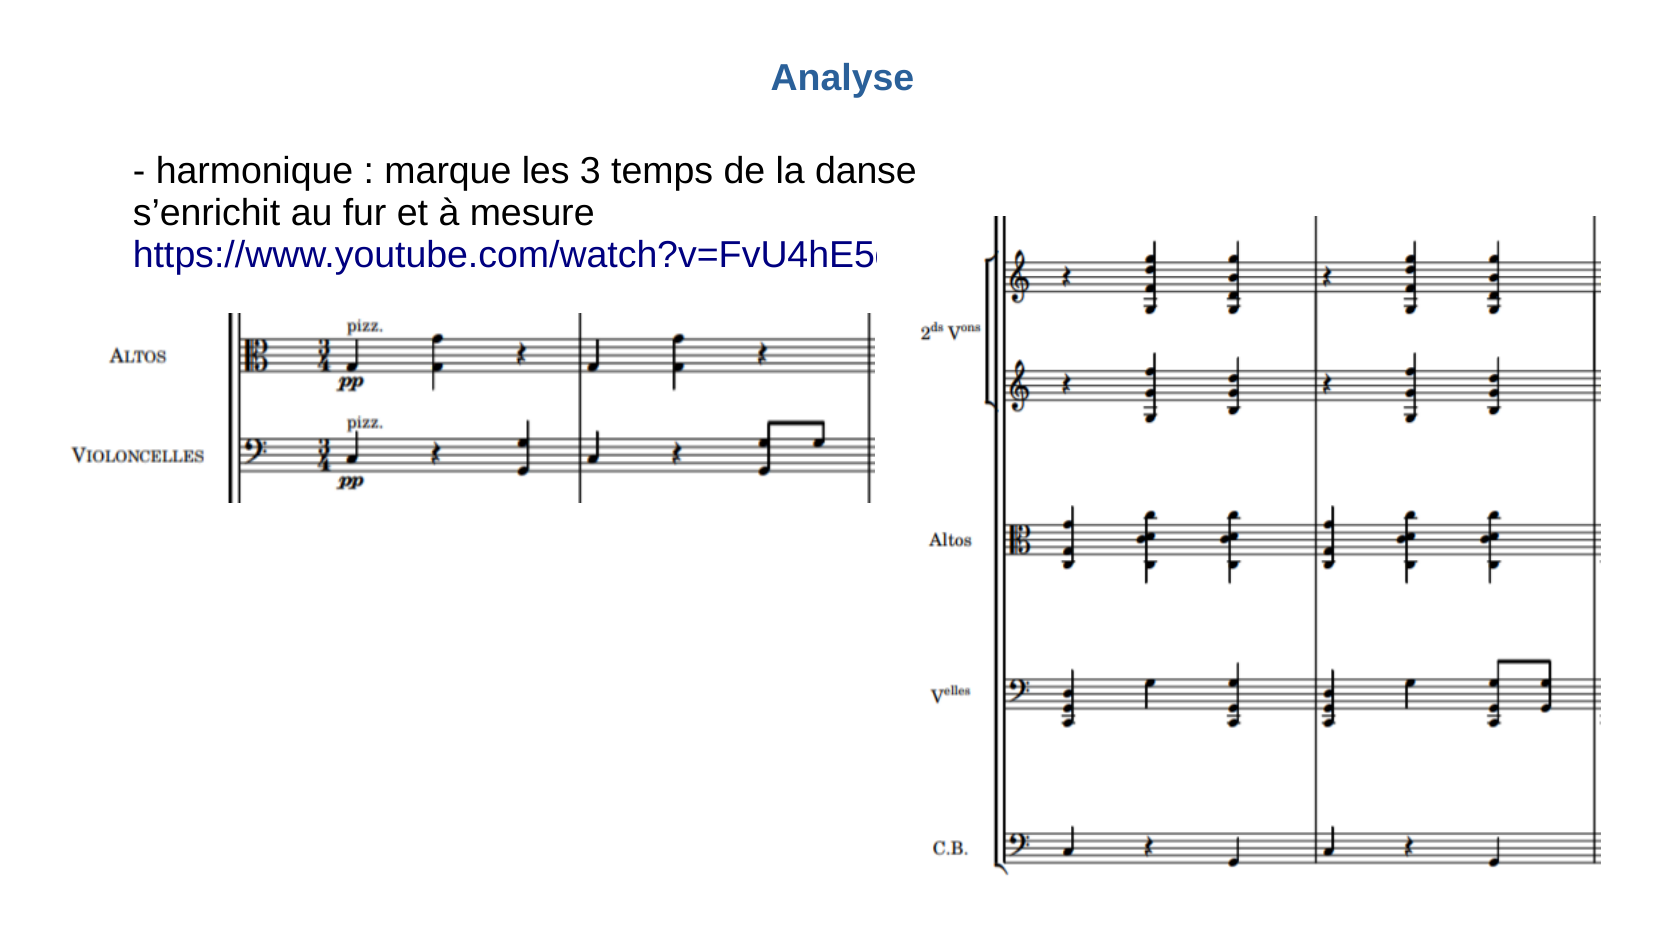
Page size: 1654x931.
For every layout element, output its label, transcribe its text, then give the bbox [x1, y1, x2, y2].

picture [877, 216, 1601, 902]
text_box - harmonique : marque les 3 temps de la danse s’enrichit au fur et à mesure https://www.youtube.com/watch?v=FvU4hE5gmnU#t=558 [118, 141, 1560, 409]
picture [40, 313, 875, 503]
text_box Analyse [755, 49, 945, 107]
